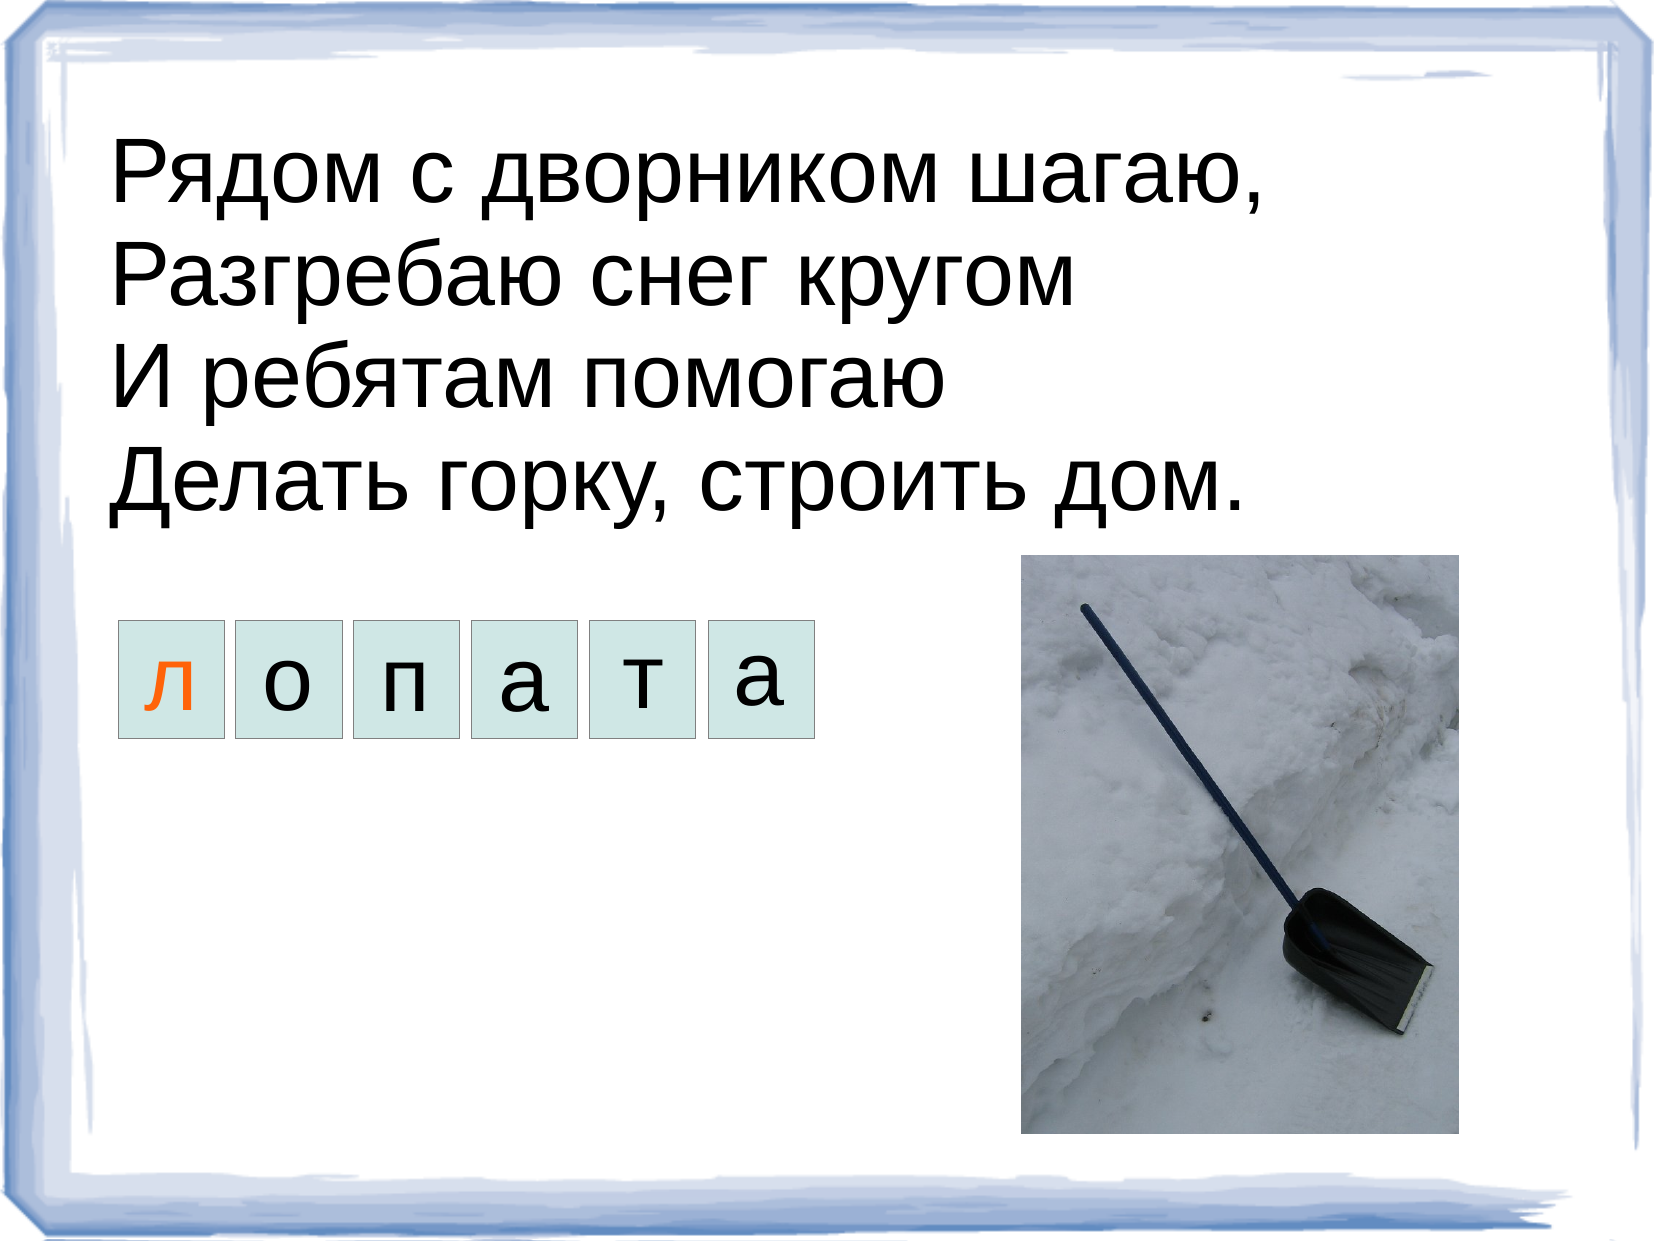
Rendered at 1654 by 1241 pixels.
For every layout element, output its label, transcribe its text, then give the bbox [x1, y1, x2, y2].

text_box [446, 620, 460, 739]
text_box [353, 620, 366, 739]
text_box п [366, 620, 446, 739]
text_box [589, 620, 696, 739]
text_box т [607, 618, 680, 736]
text_box [708, 620, 815, 739]
text_box [235, 620, 343, 739]
text_box [213, 620, 225, 739]
text_box [118, 620, 129, 739]
text_box Рядом с дворником шагаю, Разгребаю снег кругом И ребятам помогаю Делать горку, строить дом. [94, 112, 1371, 538]
text_box [565, 620, 578, 739]
text_box [471, 620, 484, 739]
text_box а [484, 620, 565, 739]
picture [0, 0, 1654, 1241]
text_box л [129, 620, 213, 739]
text_box а [719, 614, 800, 733]
text_box о [248, 620, 329, 738]
